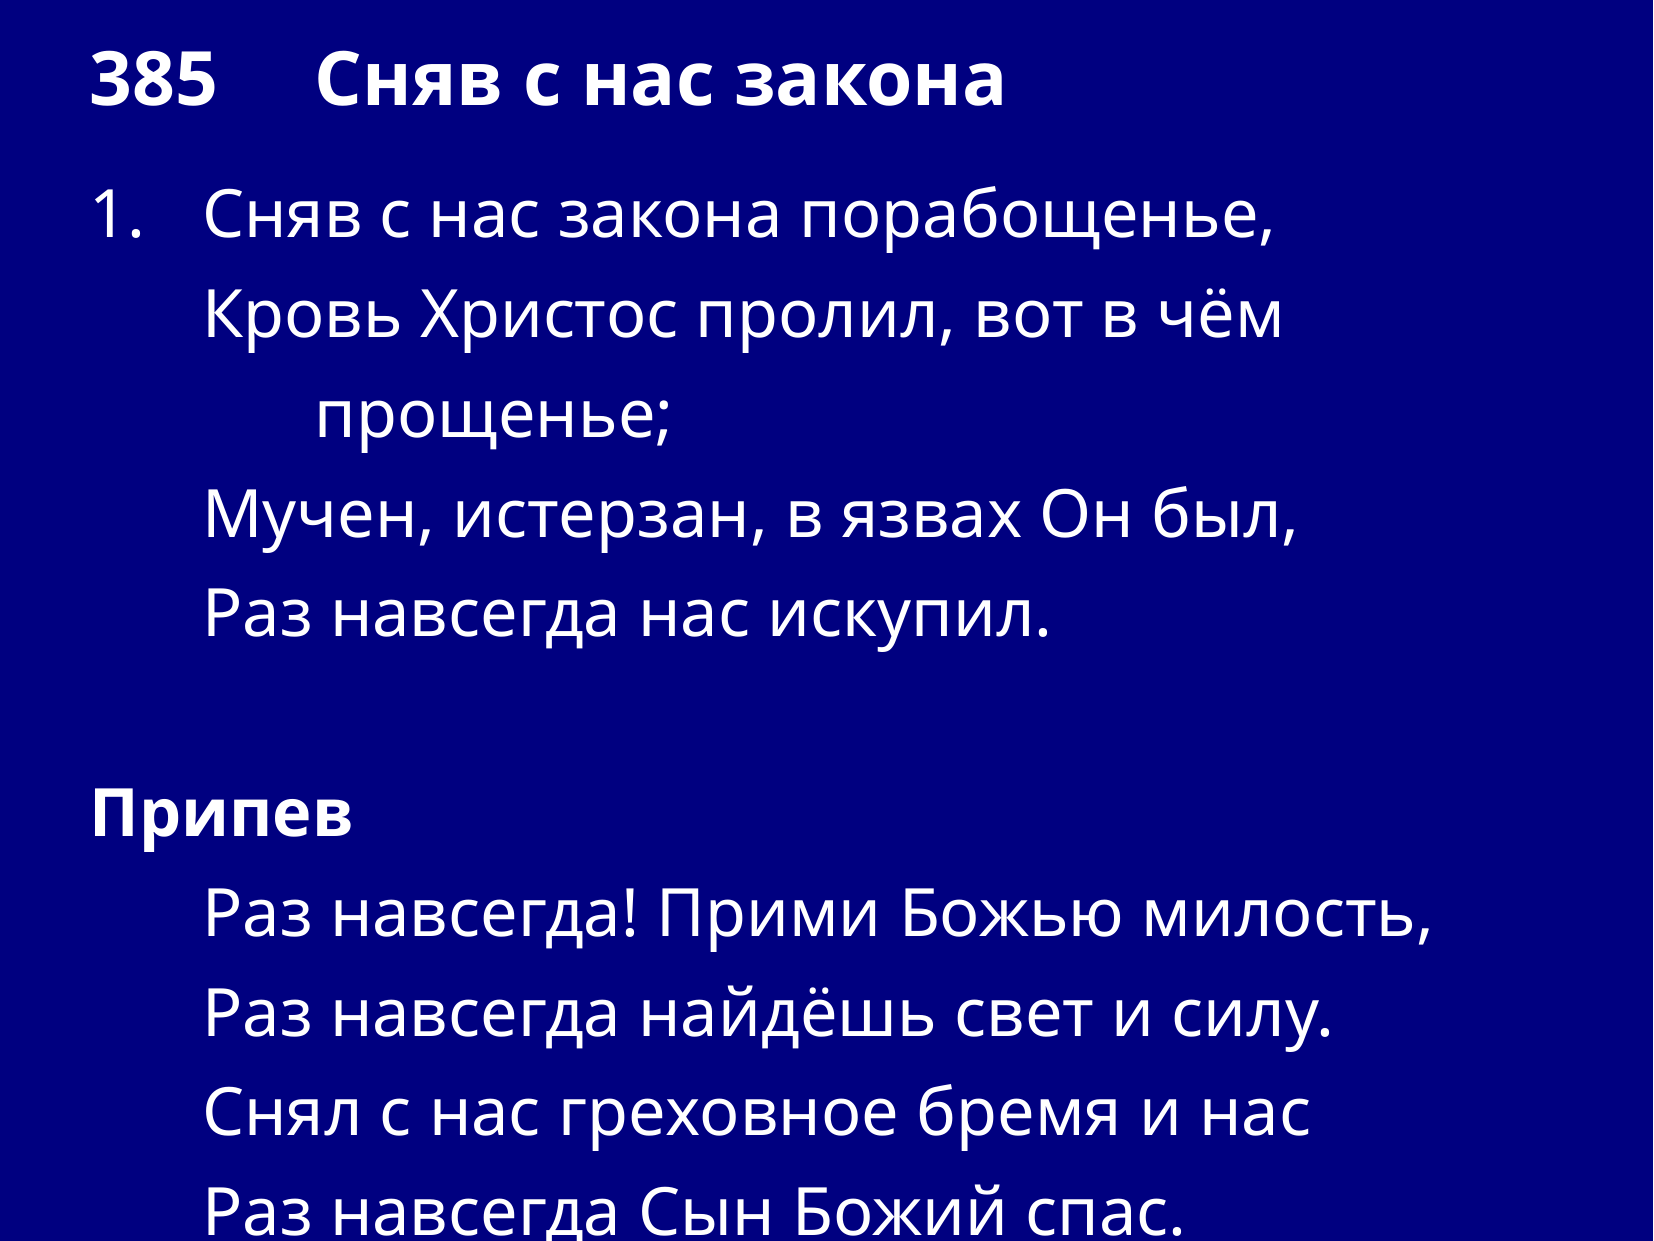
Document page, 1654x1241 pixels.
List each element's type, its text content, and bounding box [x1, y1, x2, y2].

text_box 385 Сняв с нас закона [75, 18, 1576, 131]
text_box 1. Сняв с нас закона порабощенье, Кровь Христос пролил, вот в чём прощенье; Мучен, истерзан, в язвах Он был, Раз навсегда нас искупил. Припев Раз навсегда! Прими Божью милость, Раз навсегда найдёшь свет и силу. Снял с нас греховное бремя и нас Раз навсегда Сын Божий спас. [75, 150, 1576, 1163]
